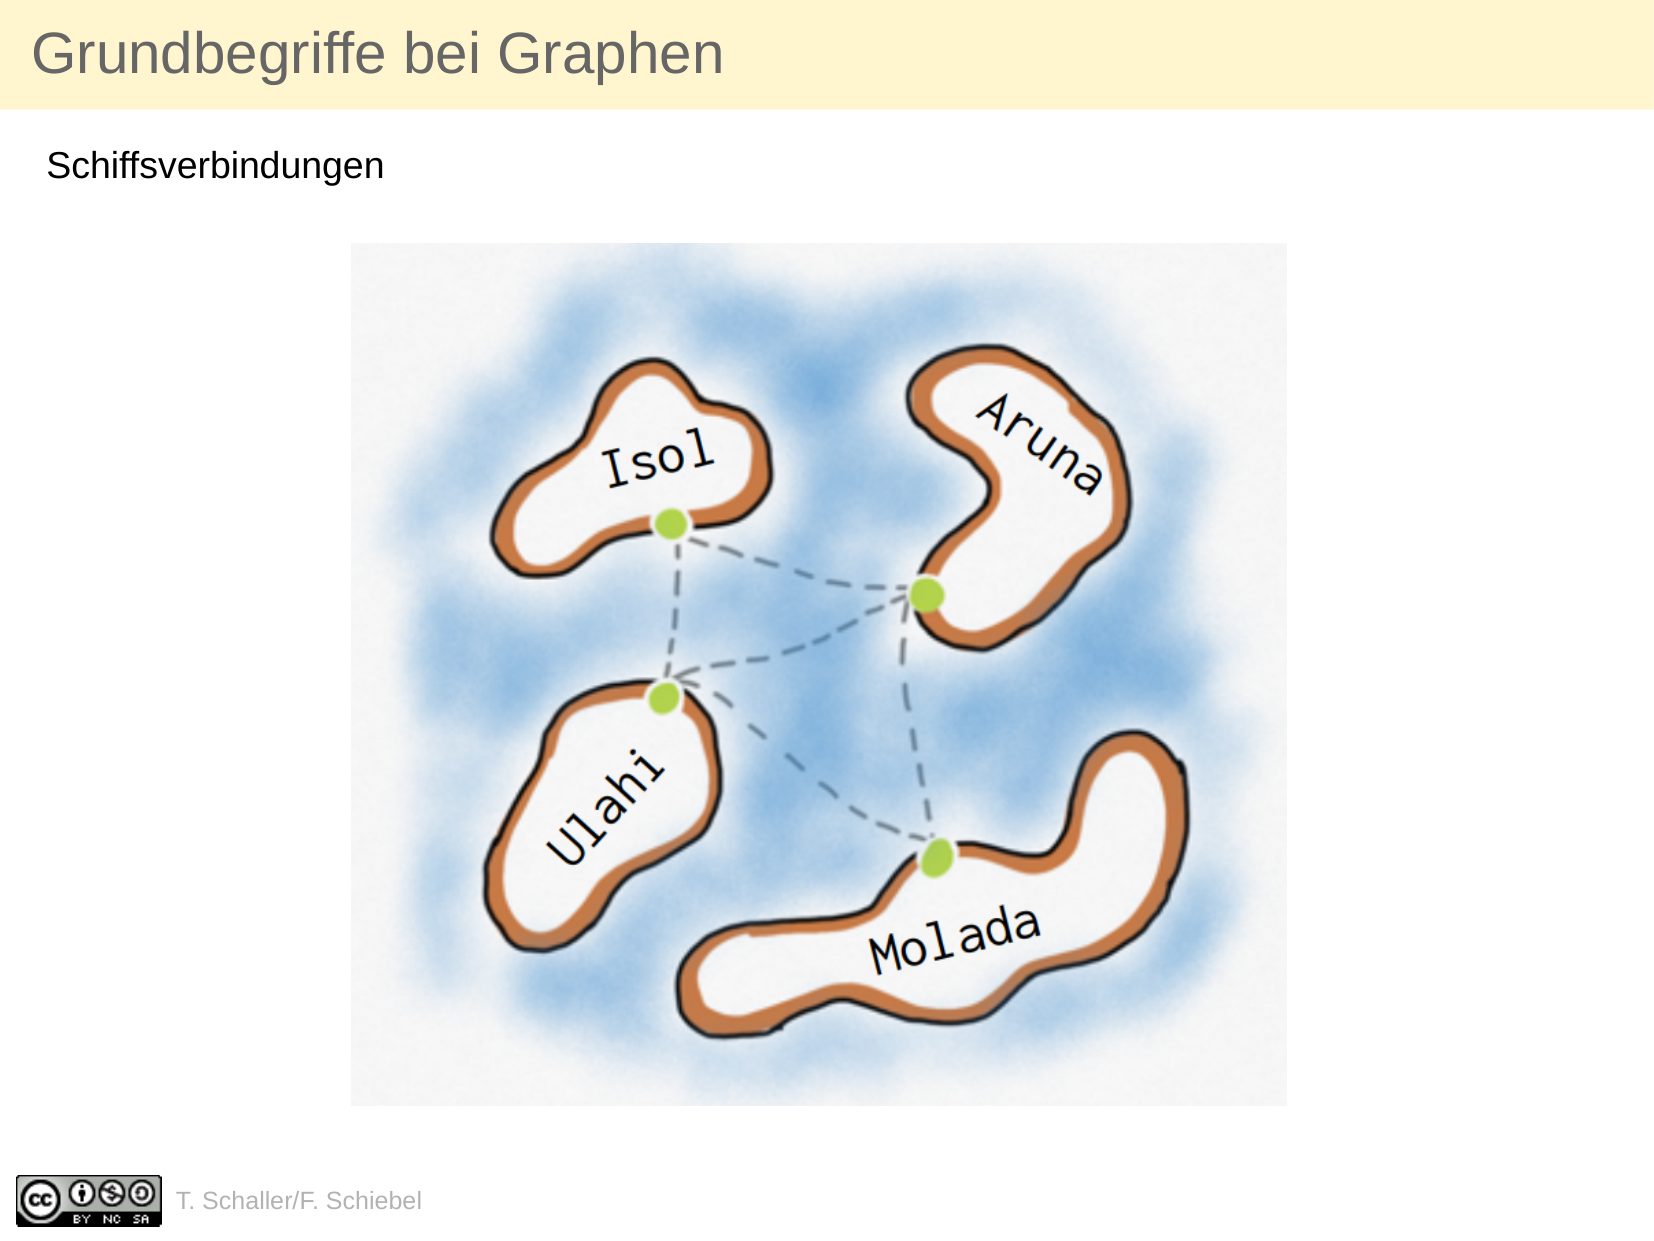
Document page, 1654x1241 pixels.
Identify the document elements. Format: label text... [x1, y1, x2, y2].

picture [16, 1175, 162, 1227]
text_box Schiffsverbindungen [31, 137, 431, 195]
picture [351, 243, 1287, 1106]
title Grundbegriffe bei Graphen [31, 14, 1359, 92]
